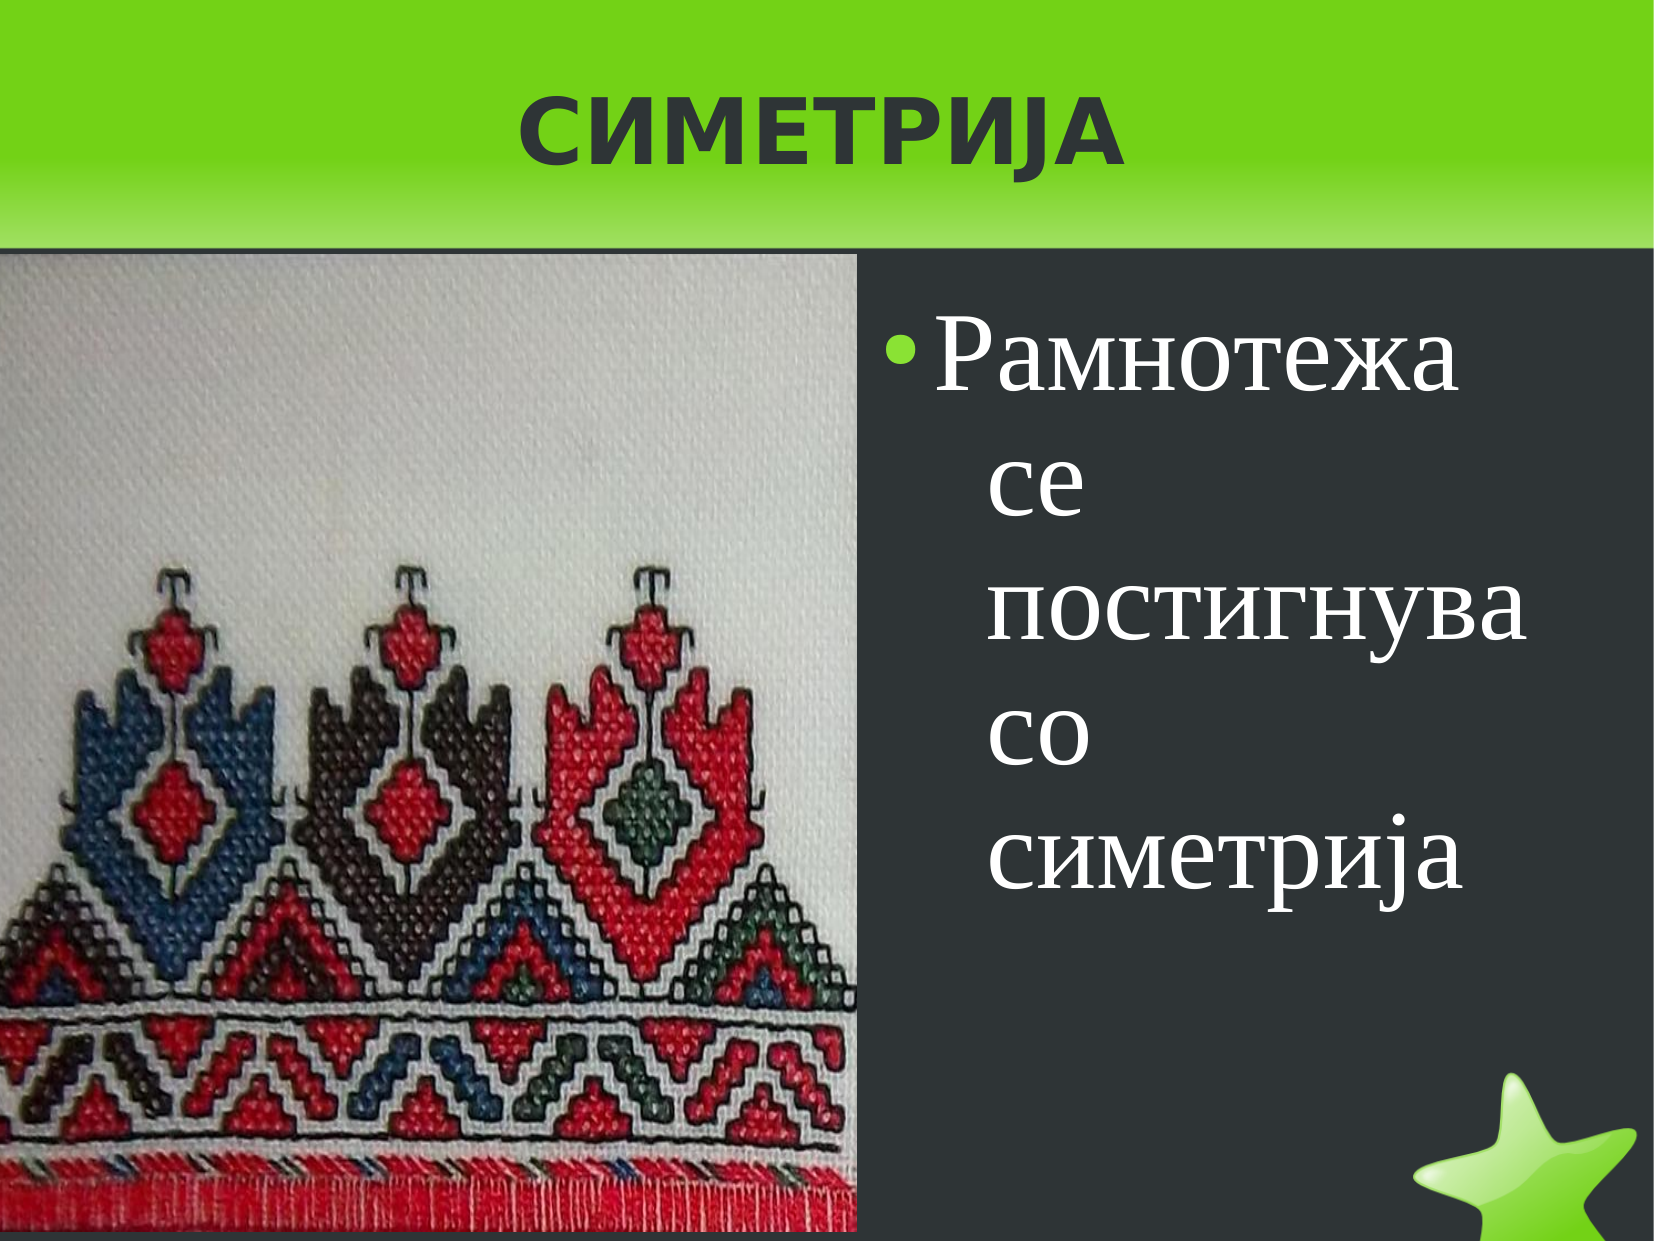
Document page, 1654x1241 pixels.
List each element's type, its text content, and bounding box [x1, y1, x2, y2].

title СИМЕТРИЈА [76, 29, 1565, 237]
picture [0, 0, 1654, 1241]
list Рамнотежа се постигнува со симетрија [857, 290, 1572, 1094]
